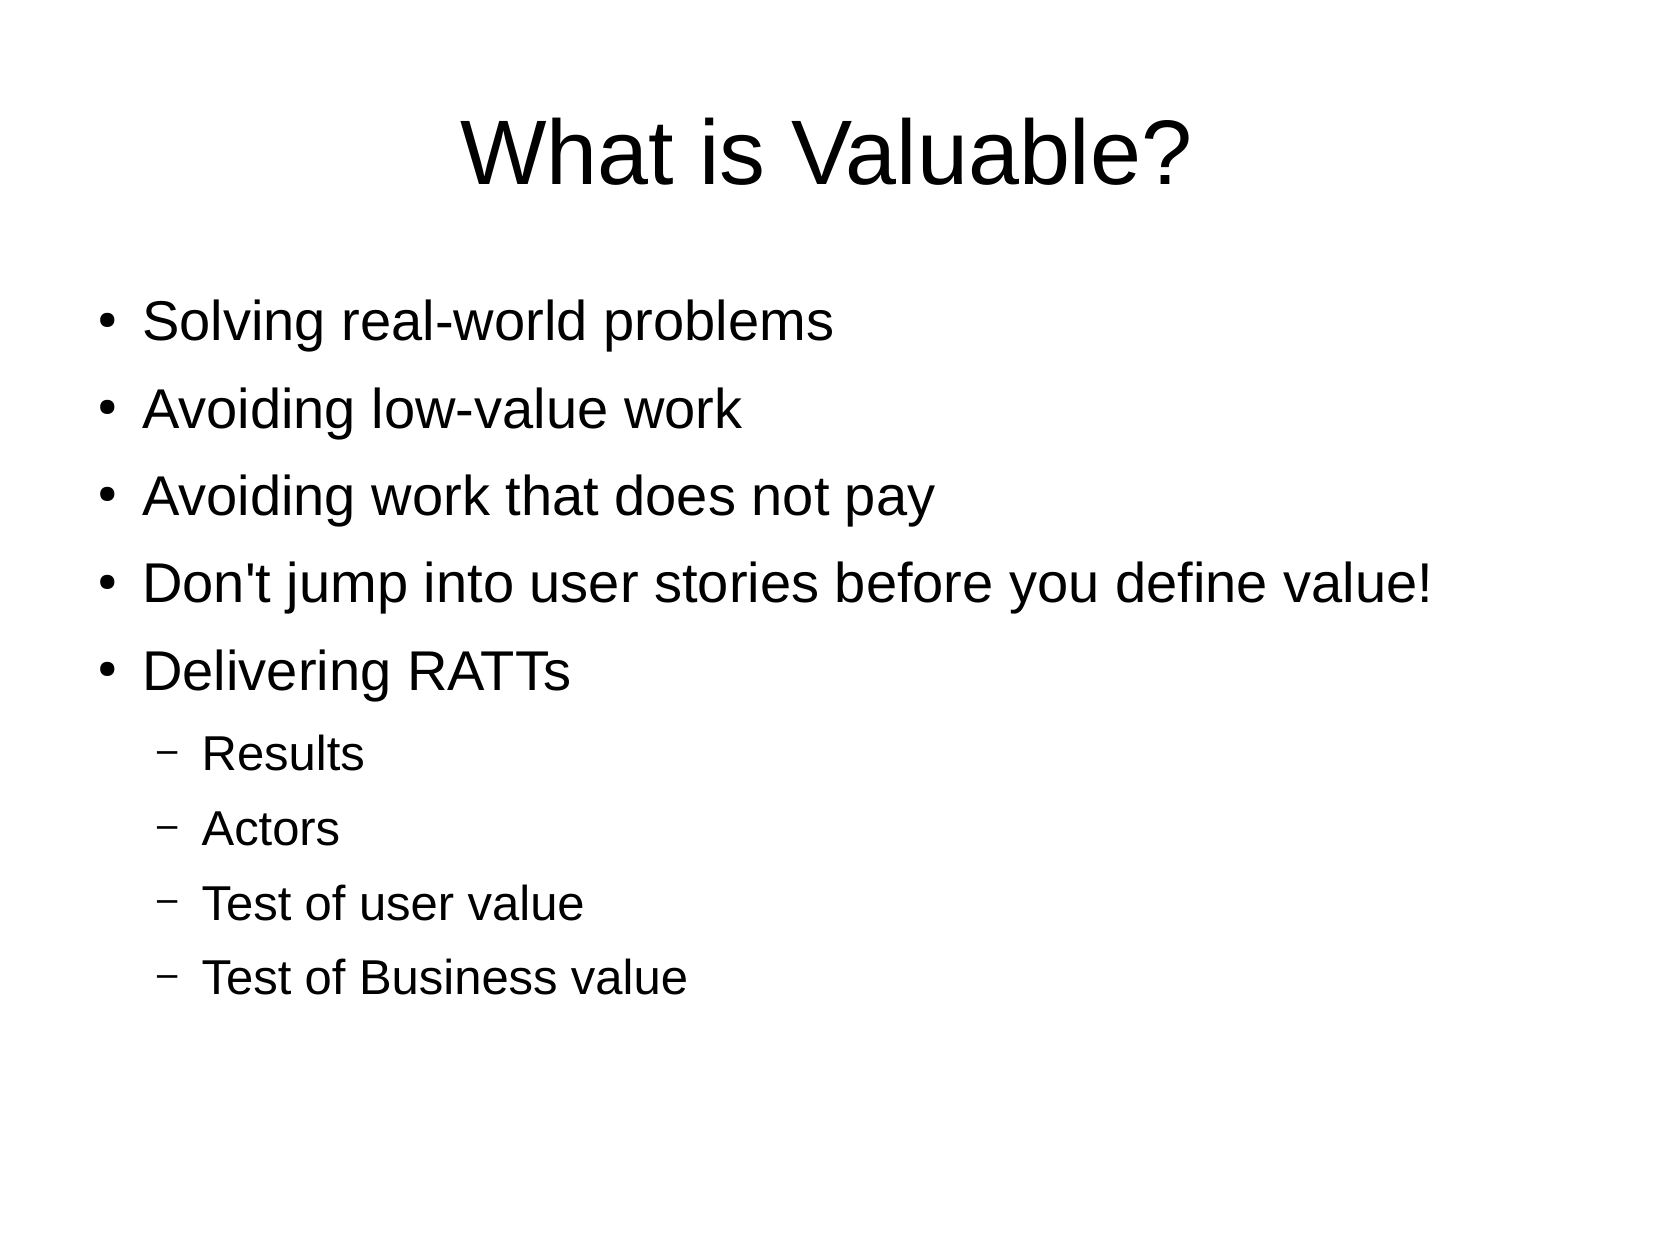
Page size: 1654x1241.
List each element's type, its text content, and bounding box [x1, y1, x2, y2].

title What is Valuable? [82, 49, 1571, 257]
list Solving real-world problems Avoiding low-value work Avoiding work that does not pay Don't jump into user stories before you define value! Delivering RATTs Results Actors Test of user value Test of Business value [82, 290, 1571, 1010]
